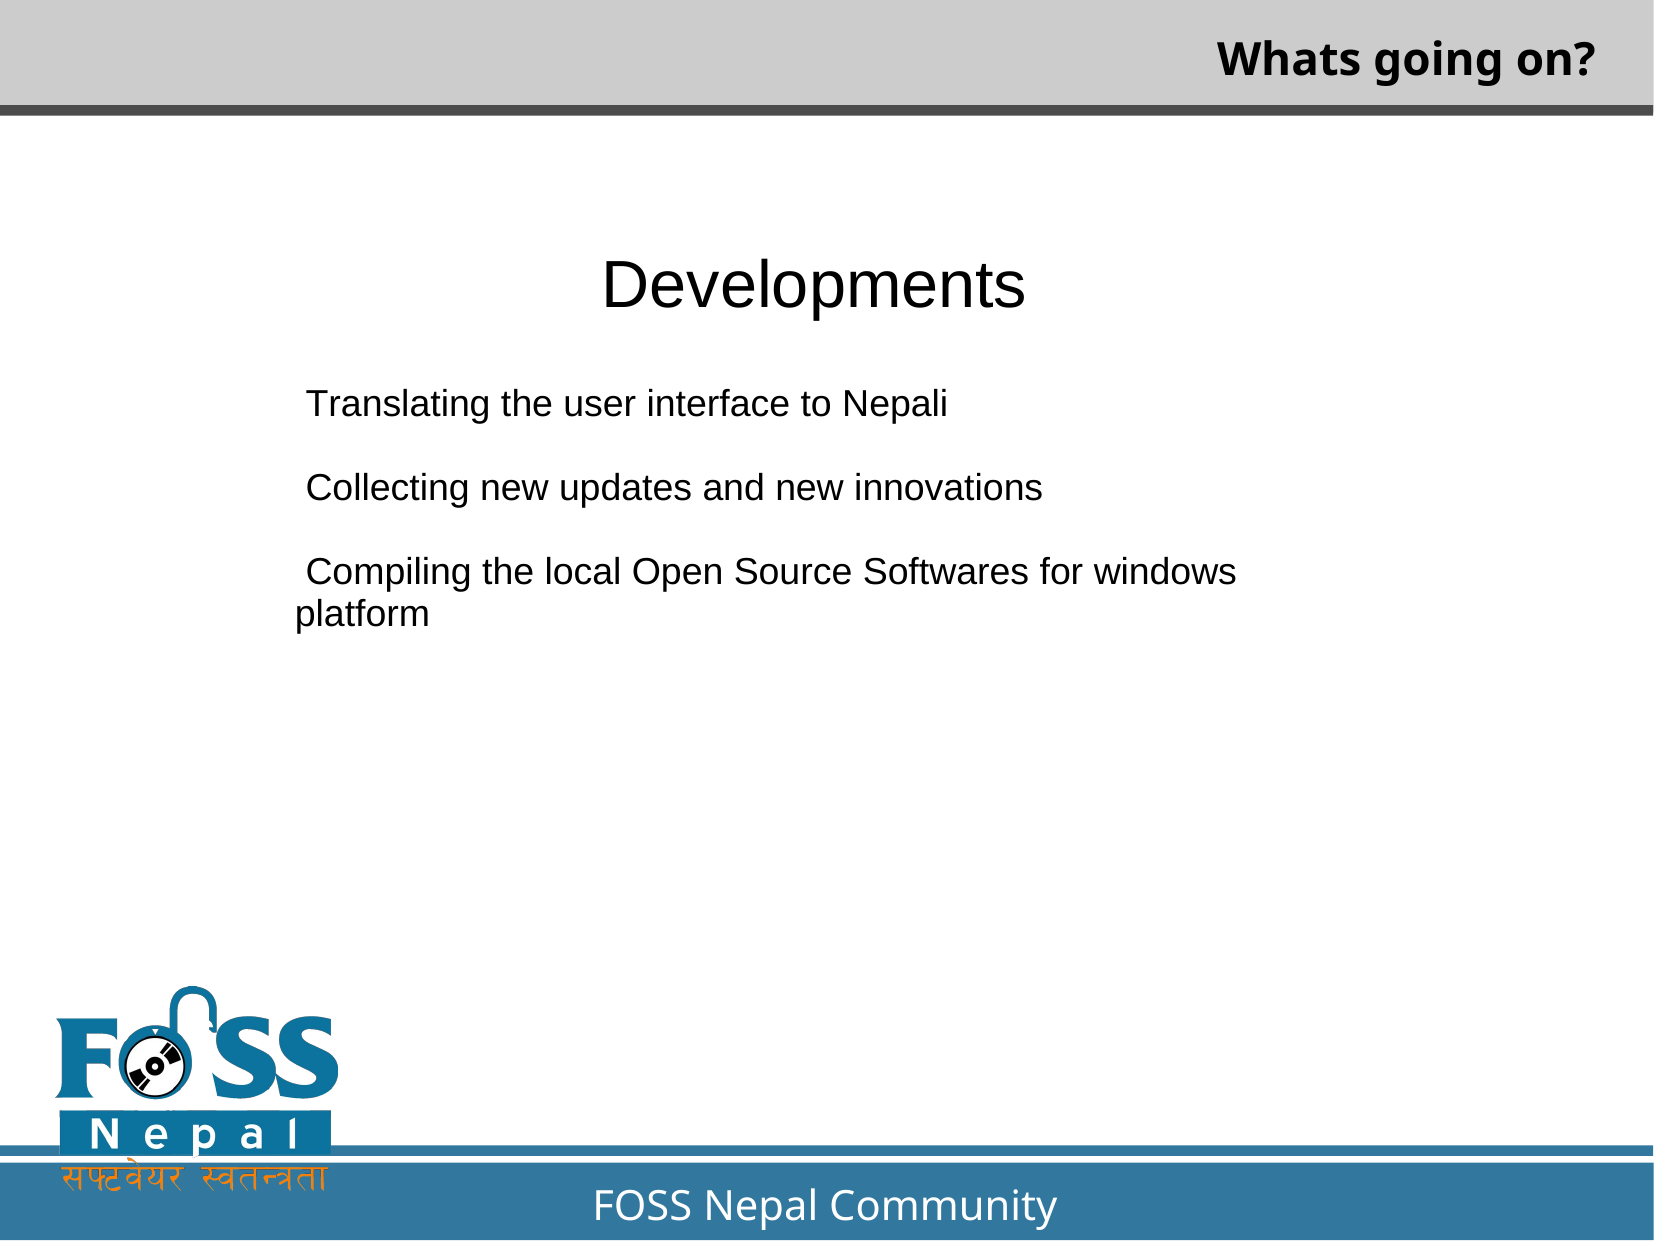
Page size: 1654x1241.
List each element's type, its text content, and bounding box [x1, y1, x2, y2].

text_box Developments [586, 239, 1043, 338]
text_box Whats going on? [37, 19, 1611, 88]
text_box Translating the user interface to Nepali Collecting new updates and new innovations Compiling the local Open Source Softwares for windows platform [280, 375, 1368, 669]
picture [197, 986, 338, 1085]
picture [55, 986, 338, 1191]
